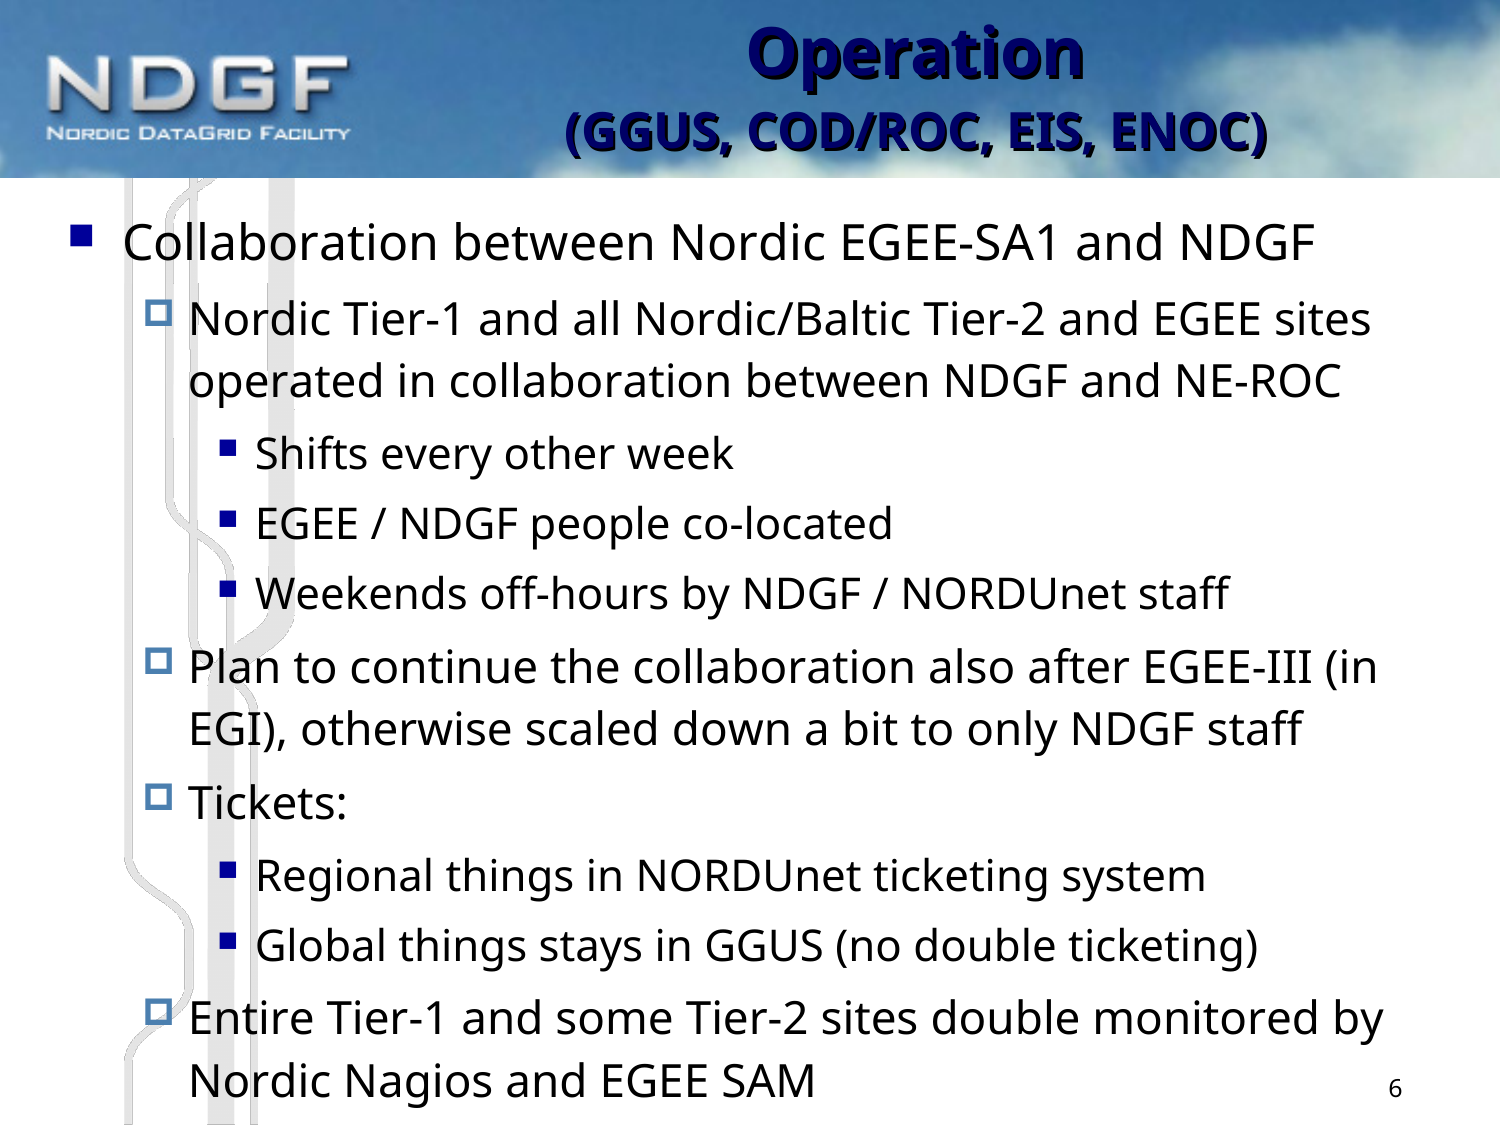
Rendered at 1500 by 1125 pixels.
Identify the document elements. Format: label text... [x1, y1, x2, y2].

list Collaboration between Nordic EGEE-SA1 and NDGF Nordic Tier-1 and all Nordic/Baltic Tier-2 and EGEE sites operated in collaboration between NDGF and NE-ROC Shifts every other week EGEE / NDGF people co-located Weekends off-hours by NDGF / NORDUnet staff Plan to continue the collaboration also after EGEE-III (in EGI), otherwise scaled down a bit to only NDGF staff Tickets: Regional things in NORDUnet ticketing system Global things stays in GGUS (no double ticketing) Entire Tier-1 and some Tier-2 sites double monitored by Nordic Nagios and EGEE SAM [67, 206, 1388, 1019]
picture [0, 0, 1500, 1125]
picture [410, 1075, 423, 1094]
title Operation (GGUS, COD/ROC, EIS, ENOC) [372, 3, 1459, 165]
